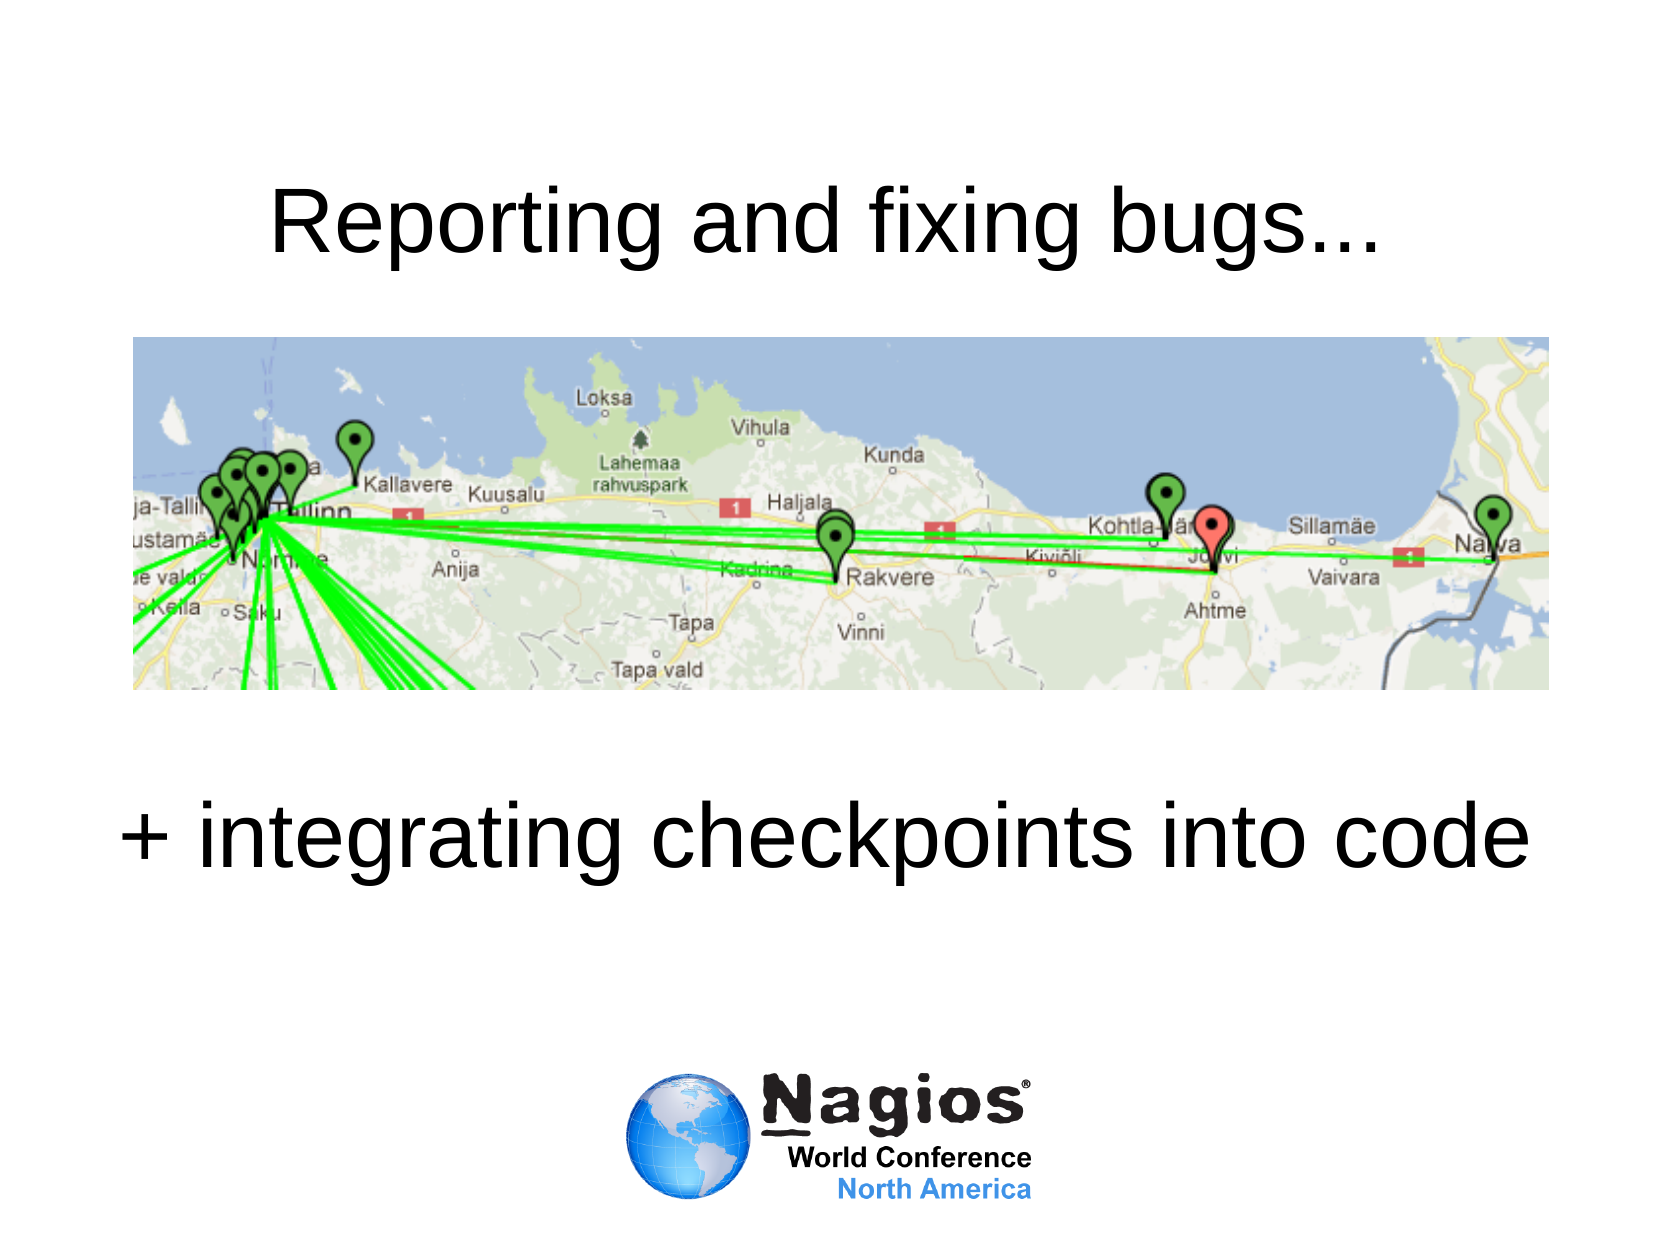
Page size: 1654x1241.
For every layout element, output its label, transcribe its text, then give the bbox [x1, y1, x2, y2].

picture [626, 1072, 1032, 1226]
title Reporting and fixing bugs... + integrating checkpoints into code [82, 169, 1571, 888]
picture [133, 337, 1549, 690]
